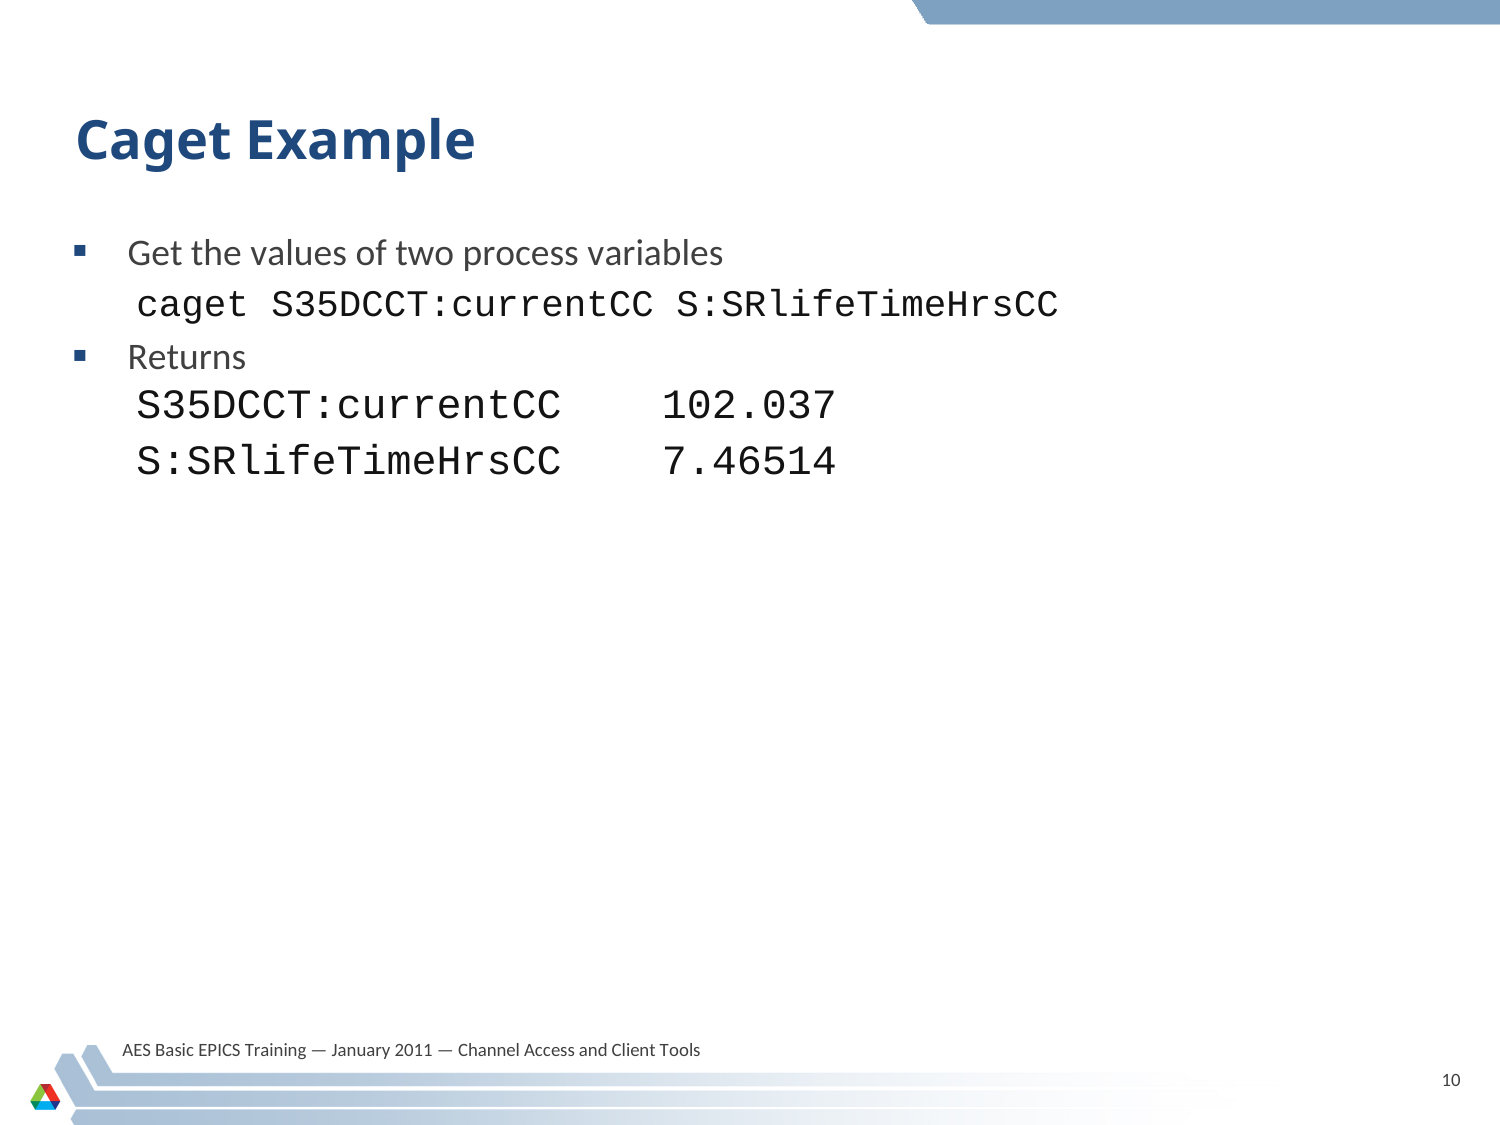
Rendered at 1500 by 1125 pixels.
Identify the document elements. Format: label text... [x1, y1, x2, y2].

title Caget Example [75, 45, 1426, 233]
list Get the values of two process variables caget S35DCCT:currentCC S:SRlifeTimeHrsCC Returns S35DCCT:currentCC 102.037 S:SRlifeTimeHrsCC 7.46514 [56, 229, 1359, 741]
picture [0, 0, 1500, 26]
picture [0, 1037, 1500, 1125]
